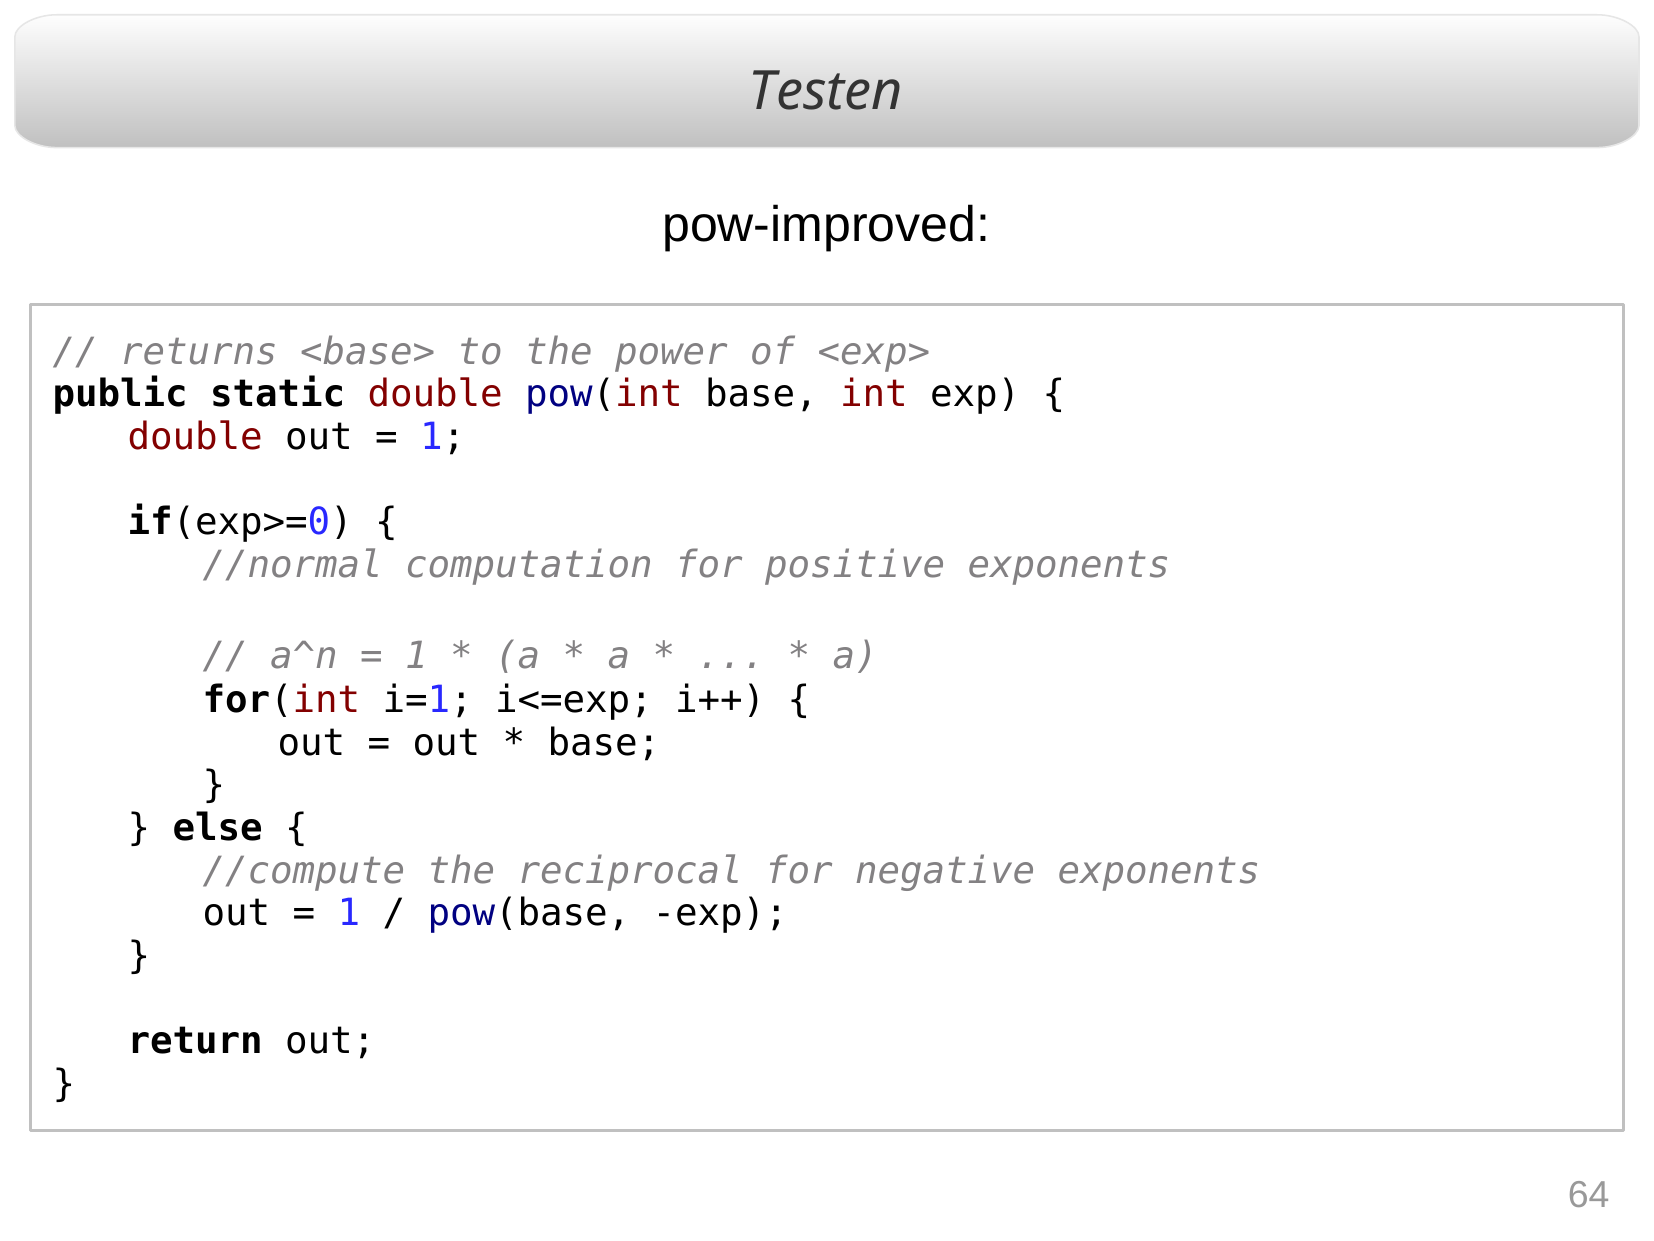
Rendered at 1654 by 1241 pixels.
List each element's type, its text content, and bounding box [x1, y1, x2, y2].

subtitle // returns <base> to the power of <exp> public static double pow(int base, int exp) { double out = 1; if(exp>=0) { //normal computation for positive exponents // a^n = 1 * (a * a * ... * a)‏ for(int i=1; i<=exp; i++) { out = out * base; } } else { //compute the reciprocal for negative exponents out = 1 / pow(base, -exp); } return out; } [30, 304, 1624, 1131]
text_box pow-improved: [647, 192, 1006, 264]
title Testen [29, 36, 1623, 140]
